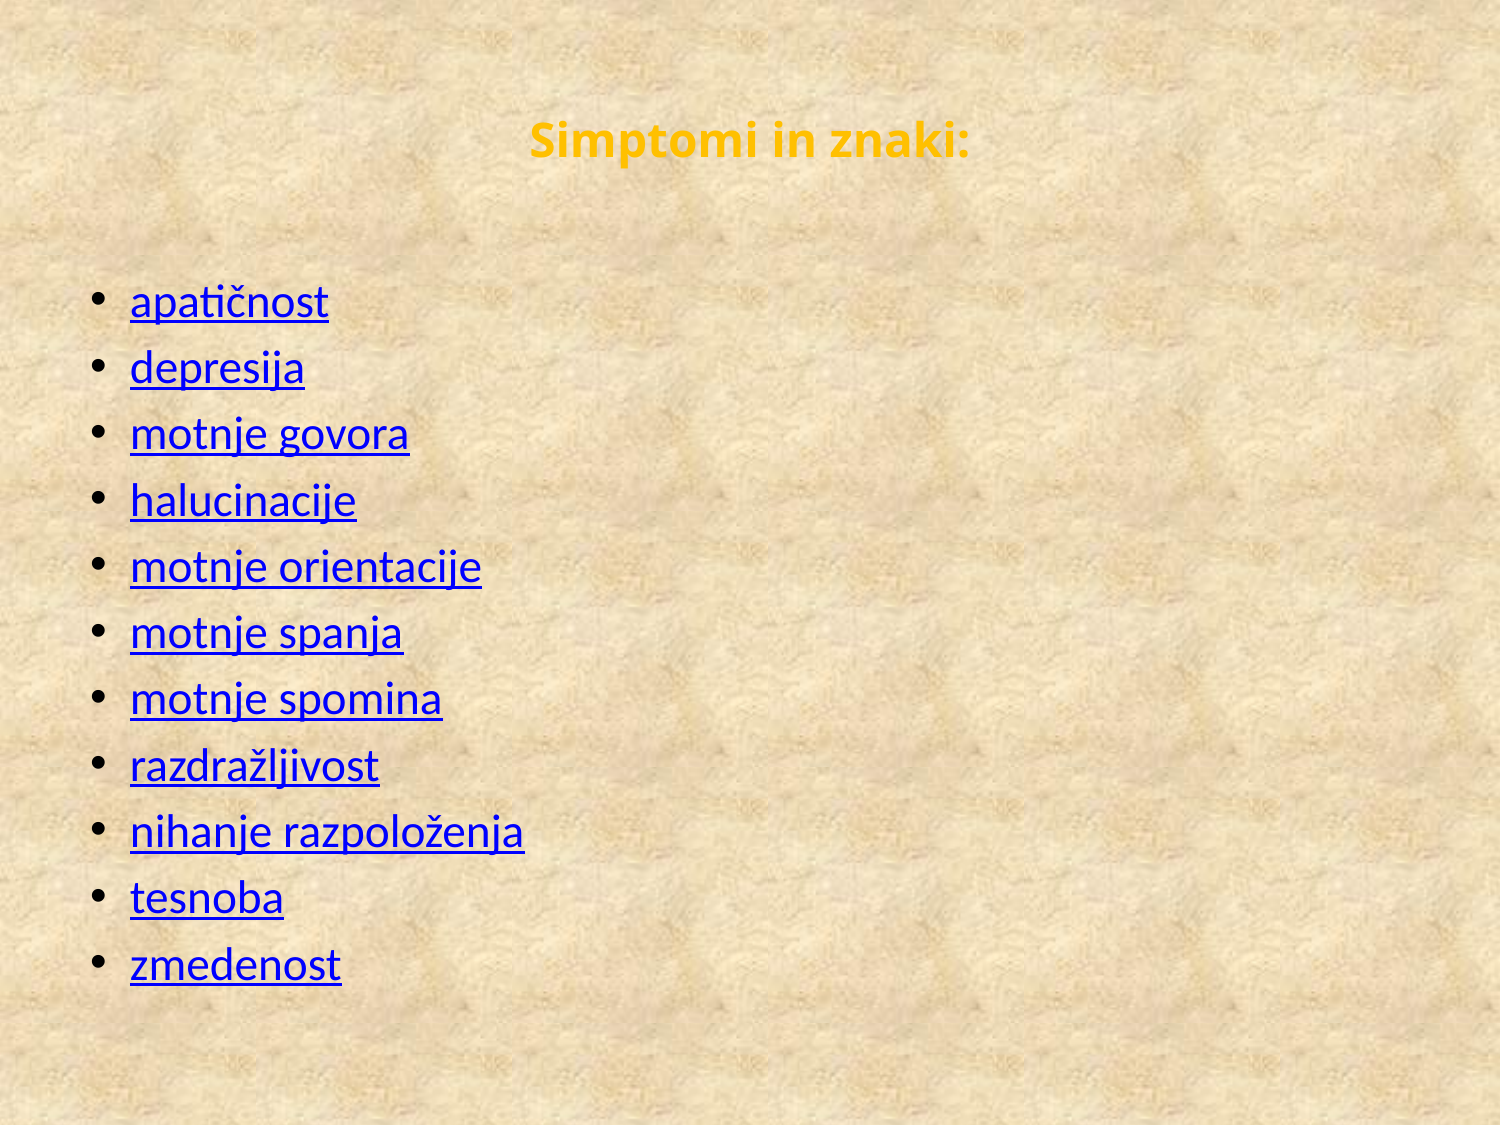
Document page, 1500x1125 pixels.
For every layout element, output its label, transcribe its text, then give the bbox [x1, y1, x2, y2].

picture [0, 0, 1500, 1125]
list apatičnost depresija motnje govora halucinacije motnje orientacije motnje spanja motnje spomina razdražljivost nihanje razpoloženja tesnoba zmedenost [75, 262, 1425, 1005]
title Simptomi in znaki: [75, 45, 1425, 233]
